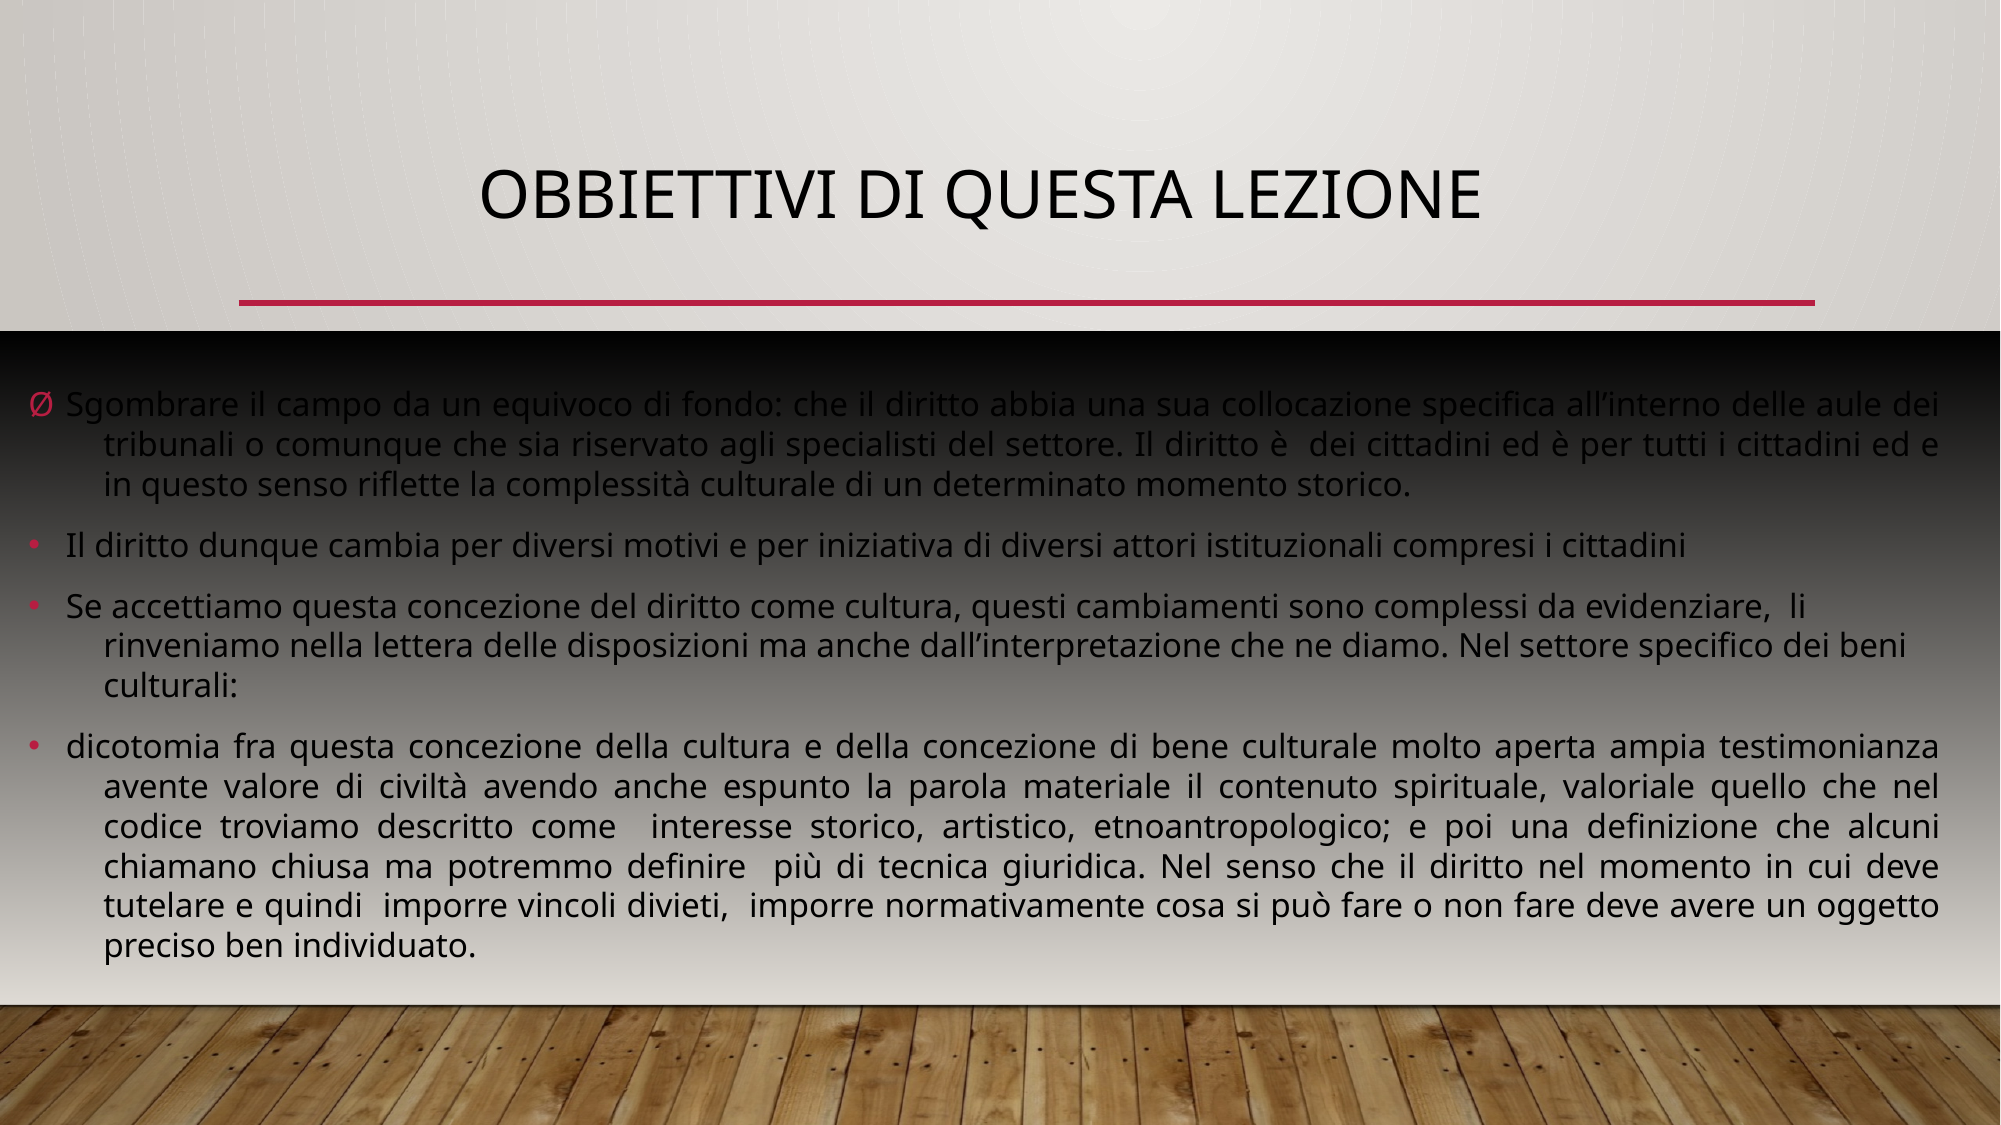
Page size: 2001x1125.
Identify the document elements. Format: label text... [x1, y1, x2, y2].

list Sgombrare il campo da un equivoco di fondo: che il diritto abbia una sua collocazione specifica all’interno delle aule dei tribunali o comunque che sia riservato agli specialisti del settore. Il diritto è dei cittadini ed è per tutti i cittadini ed e in questo senso riflette la complessità culturale di un determinato momento storico. Il diritto dunque cambia per diversi motivi e per iniziativa di diversi attori istituzionali compresi i cittadini Se accettiamo questa concezione del diritto come cultura, questi cambiamenti sono complessi da evidenziare, li rinveniamo nella lettera delle disposizioni ma anche dall’interpretazione che ne diamo. Nel settore specifico dei beni culturali: dicotomia fra questa concezione della cultura e della concezione di bene culturale molto aperta ampia testimonianza avente valore di civiltà avendo anche espunto la parola materiale il contenuto spirituale, valoriale quello che nel codice troviamo descritto come interesse storico, artistico, etnoantropologico; e poi una definizione che alcuni chiamano chiusa ma potremmo definire più di tecnica giuridica. Nel senso che il diritto nel momento in cui deve tutelare e quindi imporre vincoli divieti, imporre normativamente cosa si può fare o non fare deve avere un oggetto preciso ben individuato. [13, 133, 1959, 987]
